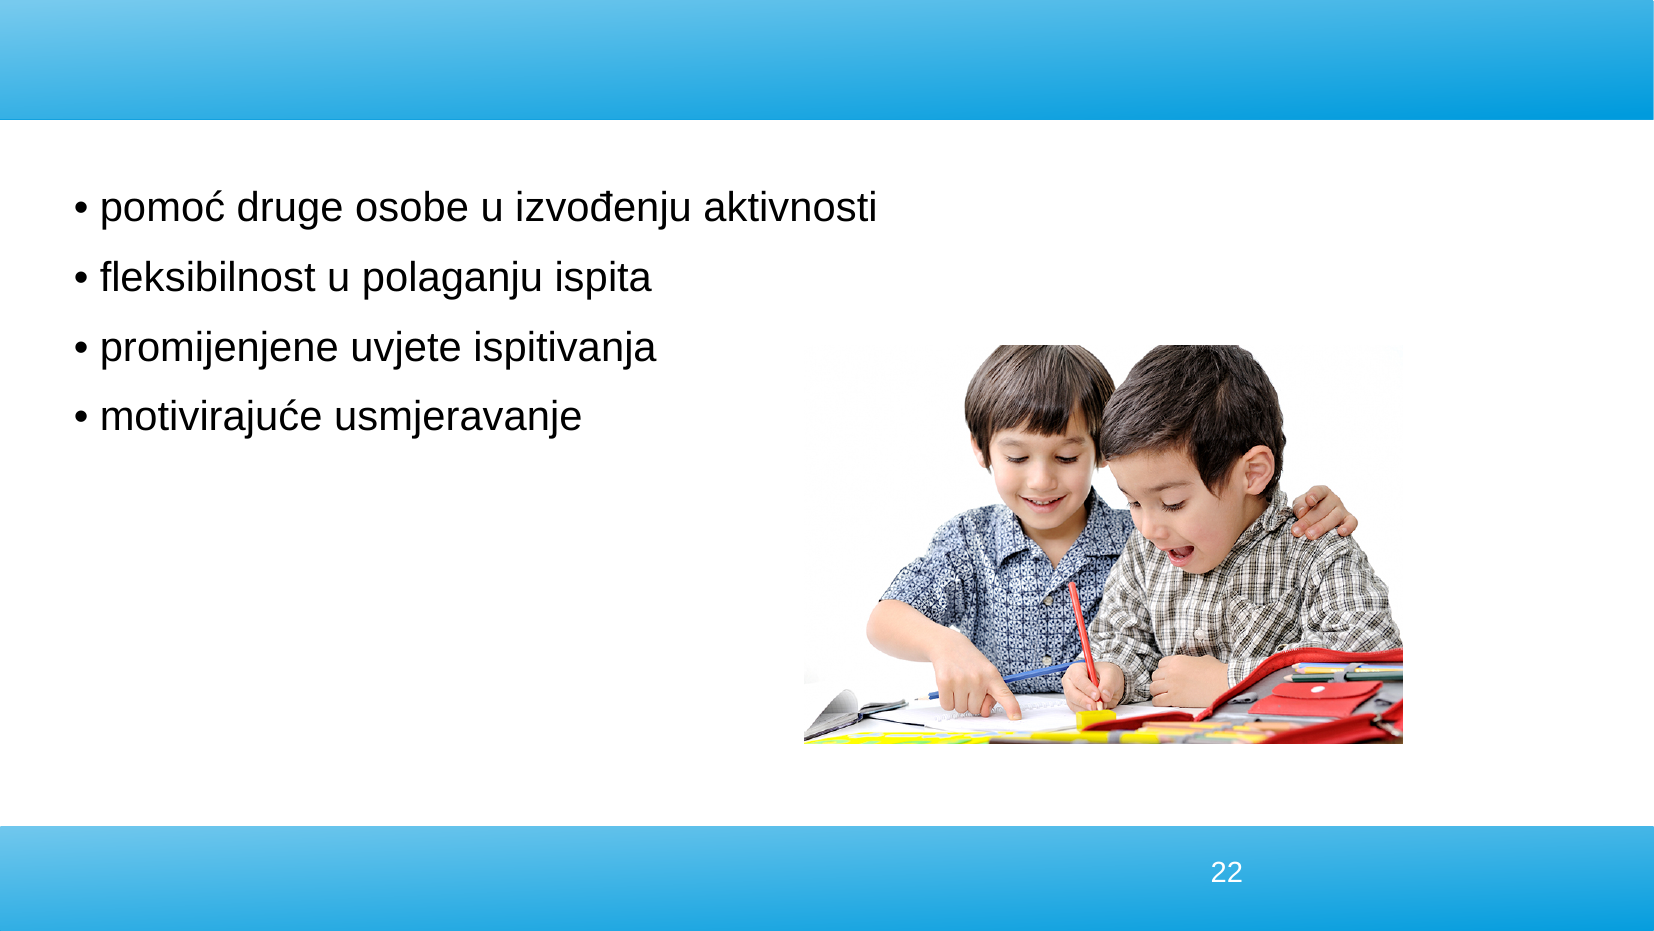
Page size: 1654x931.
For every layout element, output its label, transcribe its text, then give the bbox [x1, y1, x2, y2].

picture [804, 345, 1403, 744]
text_box [1210, 856, 1595, 916]
text_box • pomoć druge osobe u izvođenju aktivnosti • fleksibilnost u polaganju ispita • promijenjene uvjete ispitivanja • motivirajuće usmjeravanje [59, 153, 1223, 631]
